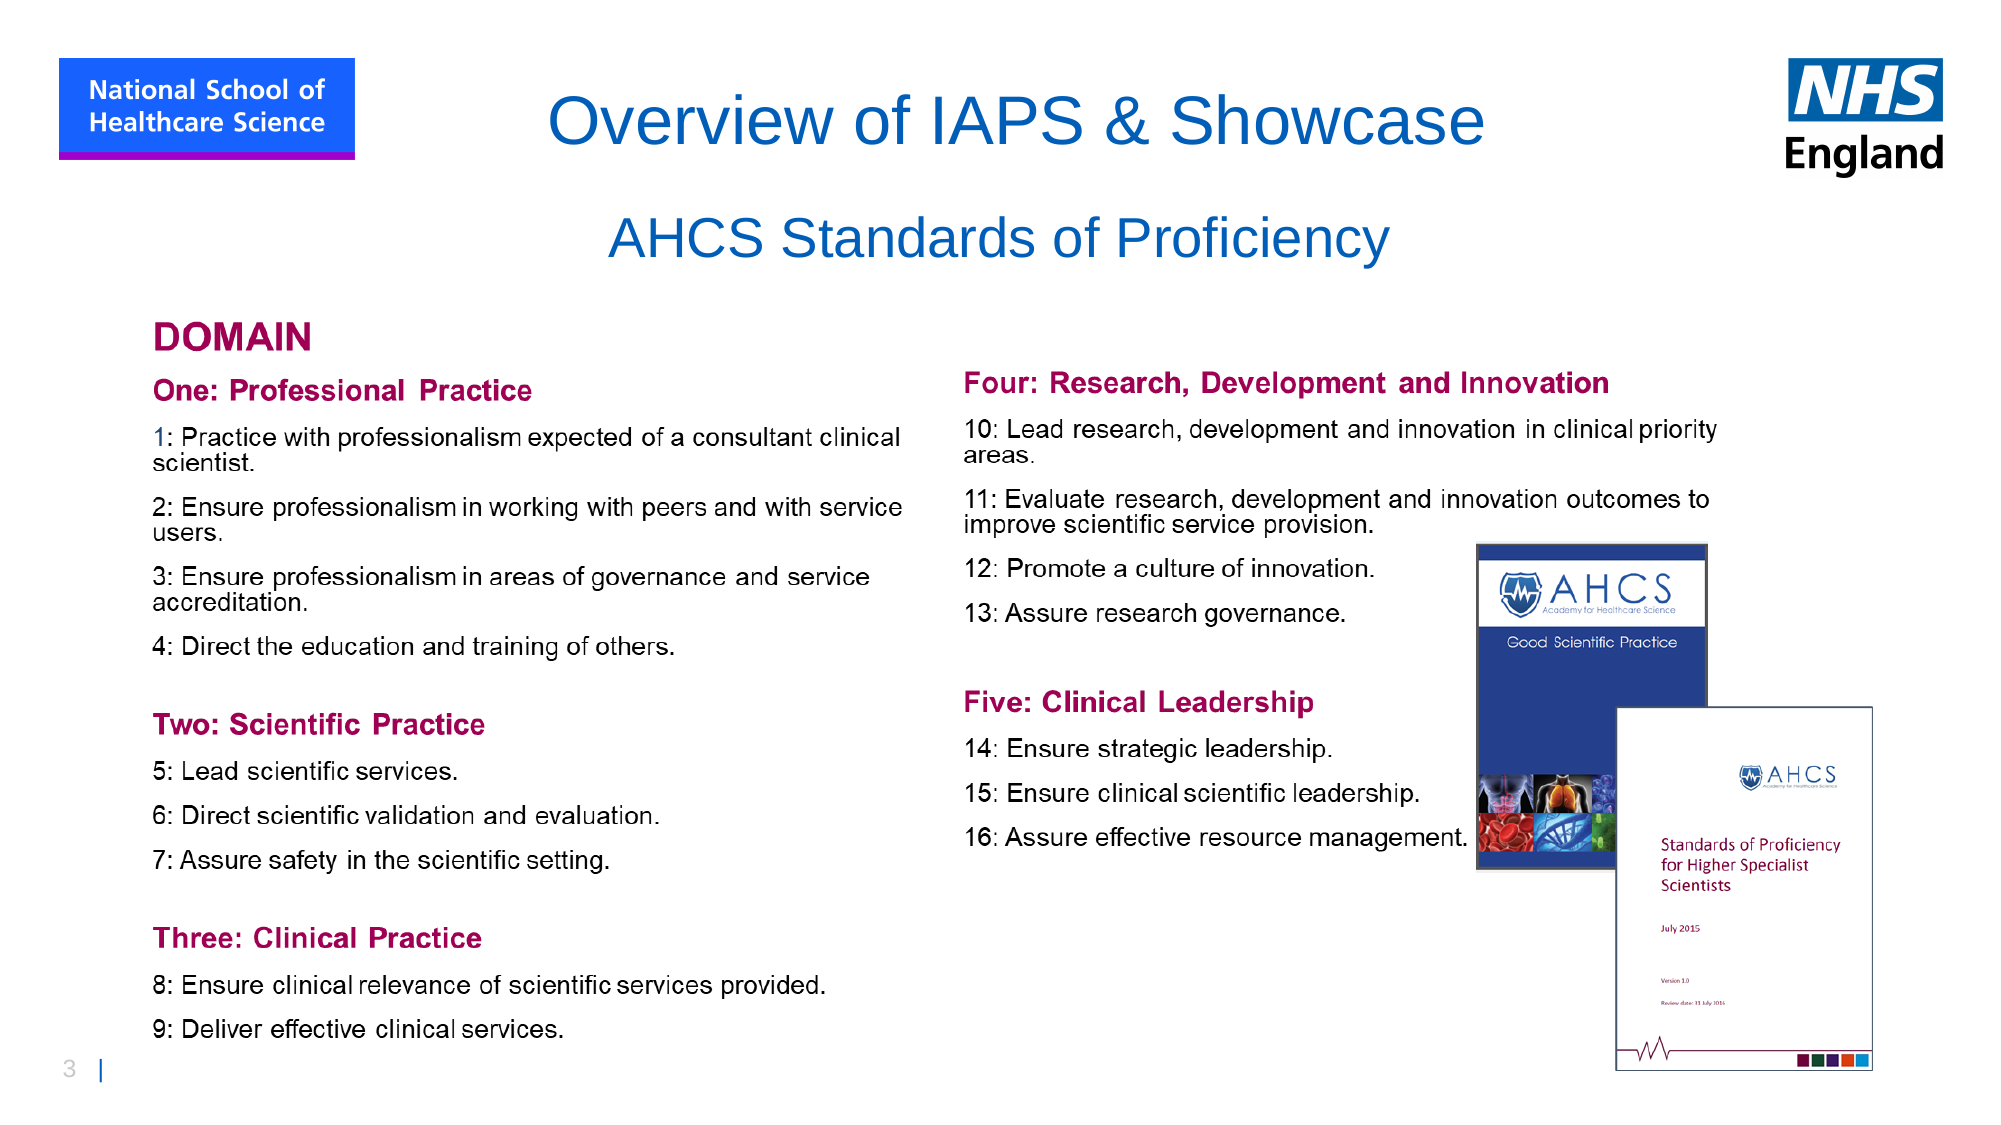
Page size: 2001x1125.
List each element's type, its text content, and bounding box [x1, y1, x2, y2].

picture [127, 299, 1873, 1071]
text_box Overview of IAPS & Showcase [532, 88, 1677, 166]
title AHCS Standards of Proficiency [127, 178, 1873, 299]
